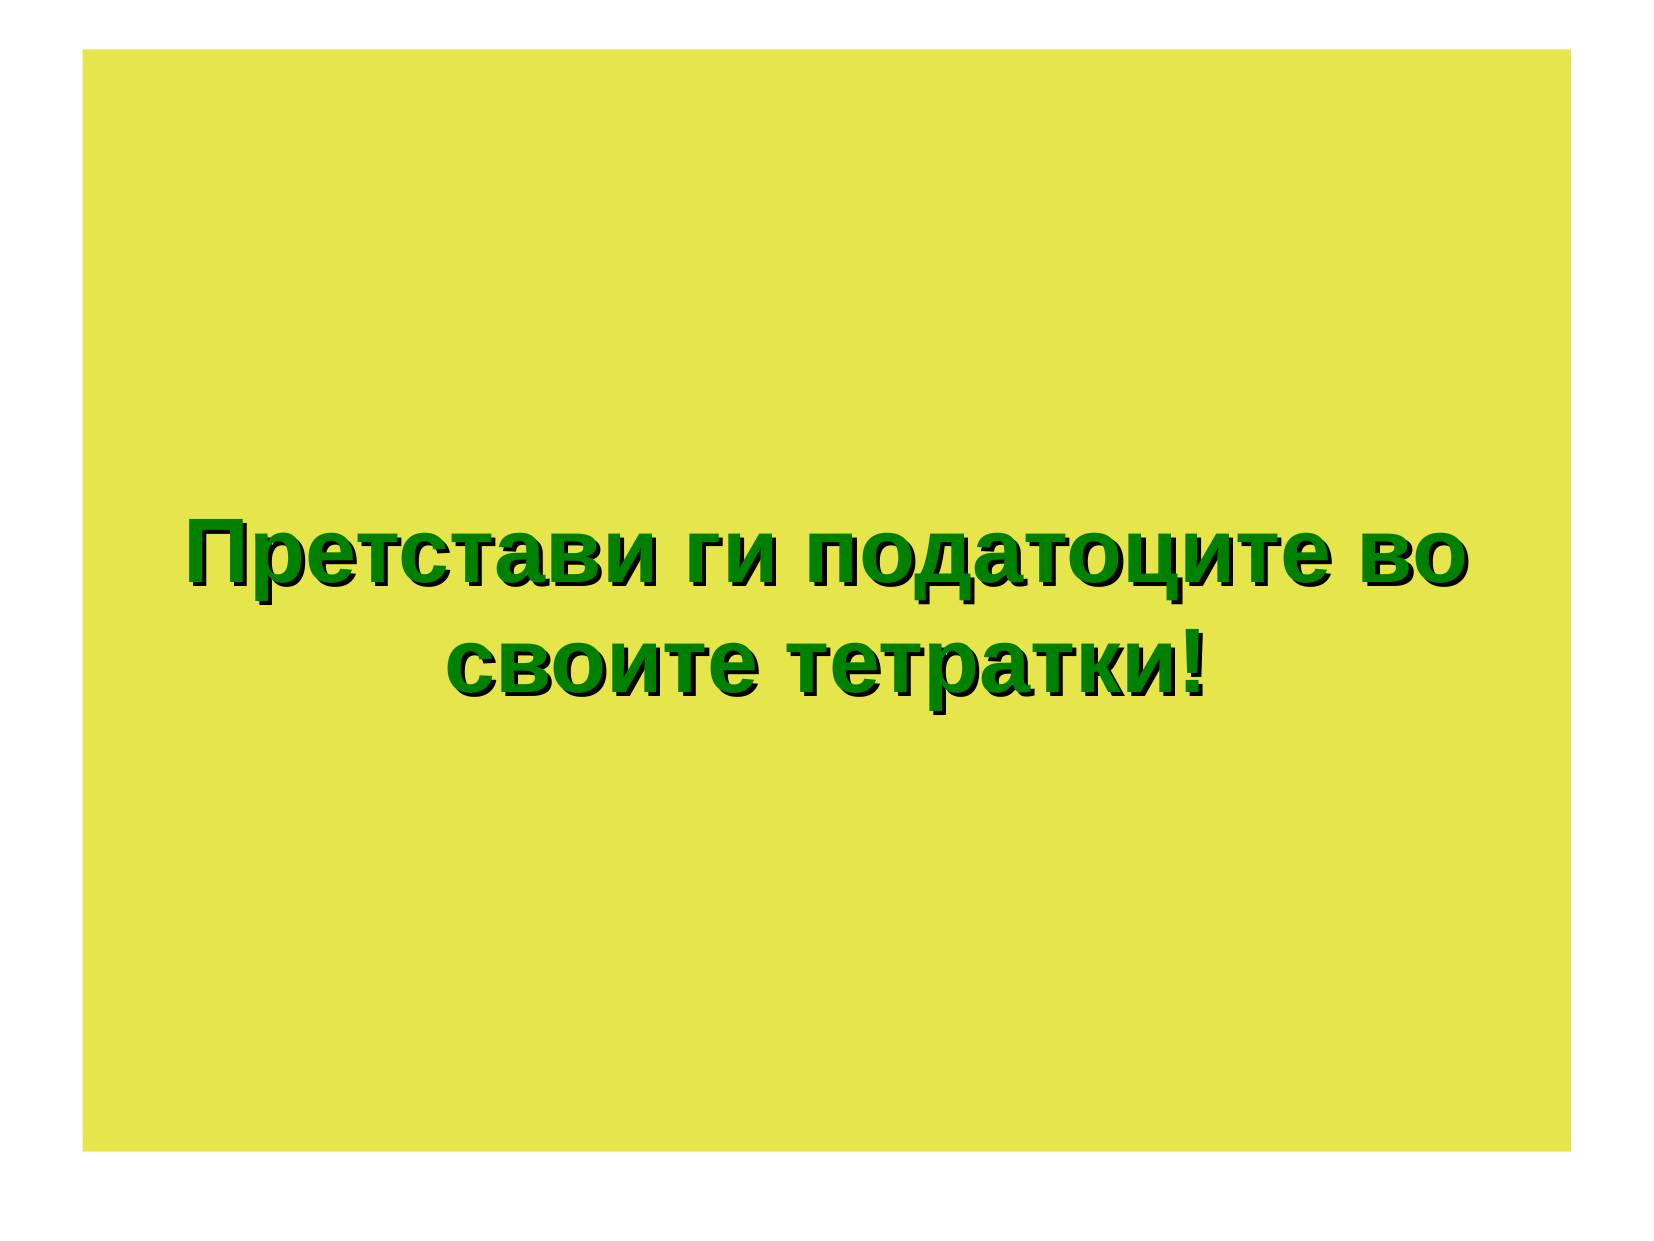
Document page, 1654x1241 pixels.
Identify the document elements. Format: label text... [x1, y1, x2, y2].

title Претстави ги податоците во своите тетратки! [82, 49, 1571, 1152]
